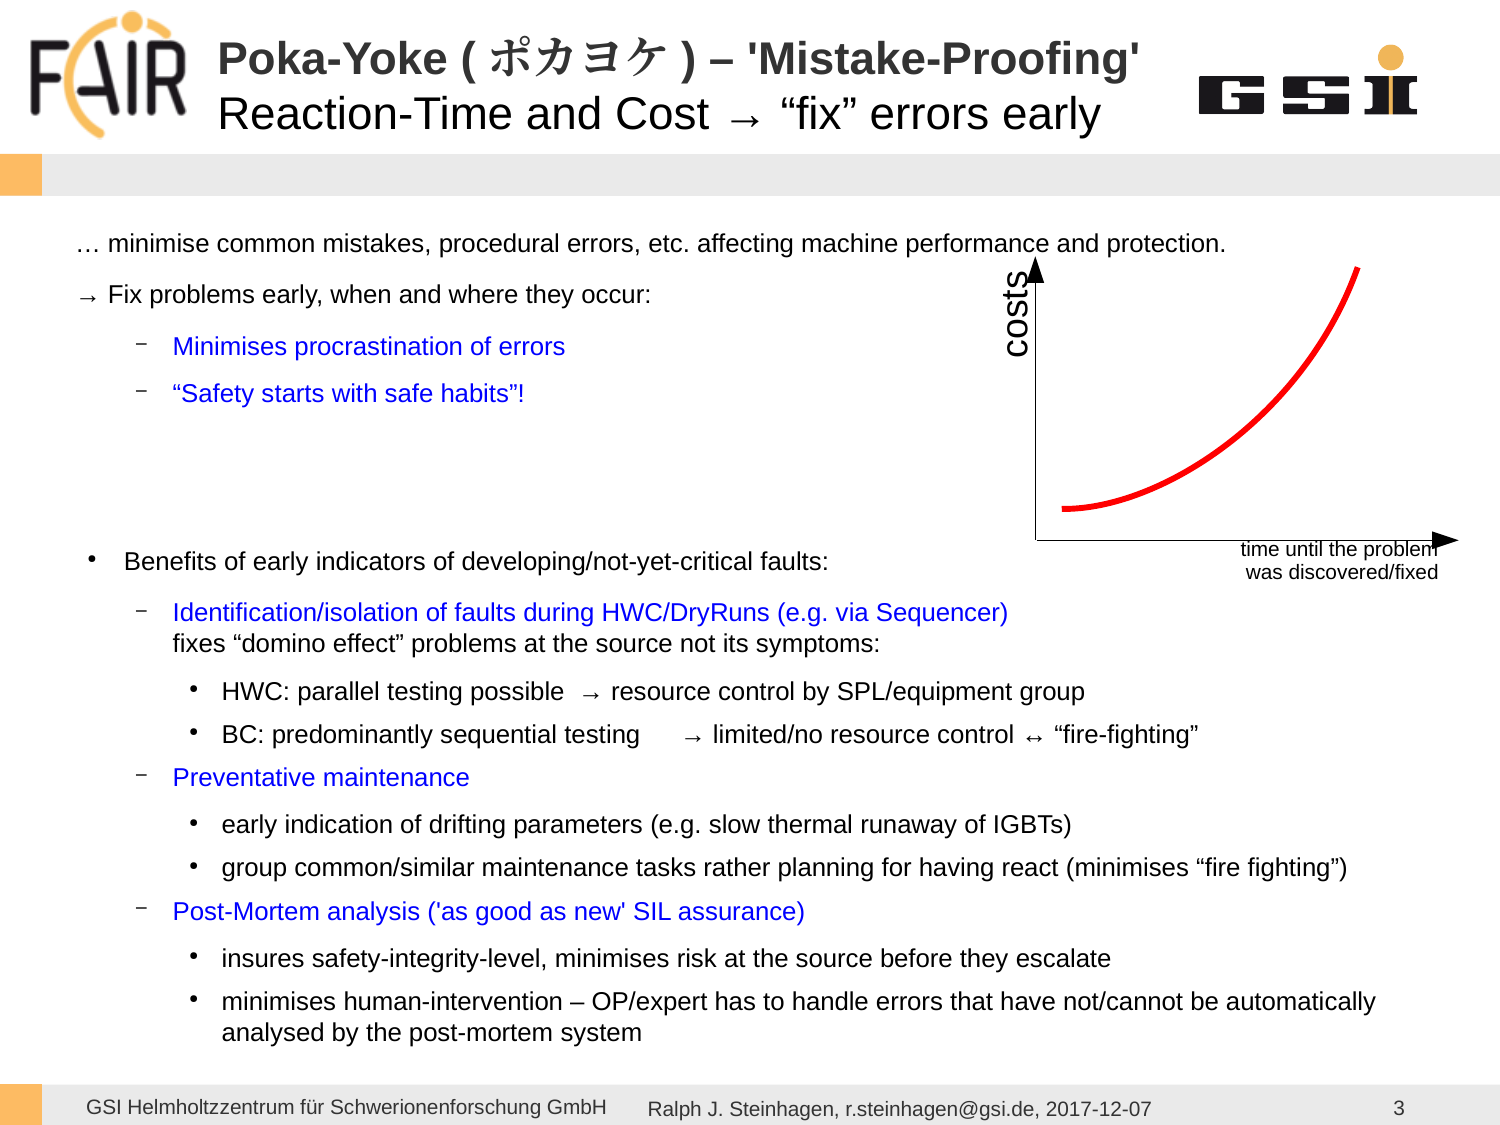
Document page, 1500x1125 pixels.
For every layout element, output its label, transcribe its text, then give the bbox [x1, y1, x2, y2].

picture [1197, 42, 1419, 117]
list … minimise common mistakes, procedural errors, etc. affecting machine performance and protection. → Fix problems early, when and where they occur: Minimises procrastination of errors “Safety starts with safe habits”! Benefits of early indicators of developing/not-yet-critical faults: Identification/isolation of faults during HWC/DryRuns (e.g. via Sequencer) fixes “domino effect” problems at the source not its symptoms: HWC: parallel testing possible → resource control by SPL/equipment group BC: predominantly sequential testing → limited/no resource control ↔ “fire-fighting” Preventative maintenance early indication of drifting parameters (e.g. slow thermal runaway of IGBTs) group common/similar maintenance tasks rather planning for having react (minimises “fire fighting”) Post-Mortem analysis ('as good as new' SIL assurance) insures safety-integrity-level, minimises risk at the source before they escalate minimises human-intervention – OP/expert has to handle errors that have not/cannot be automatically analysed by the post-mortem system [75, 226, 1425, 1050]
picture [30, 9, 187, 141]
title Poka-Yoke (ポカヨケ) – 'Mistake-Proofing' Reaction-Time and Cost → “fix” errors early [217, 0, 1180, 191]
